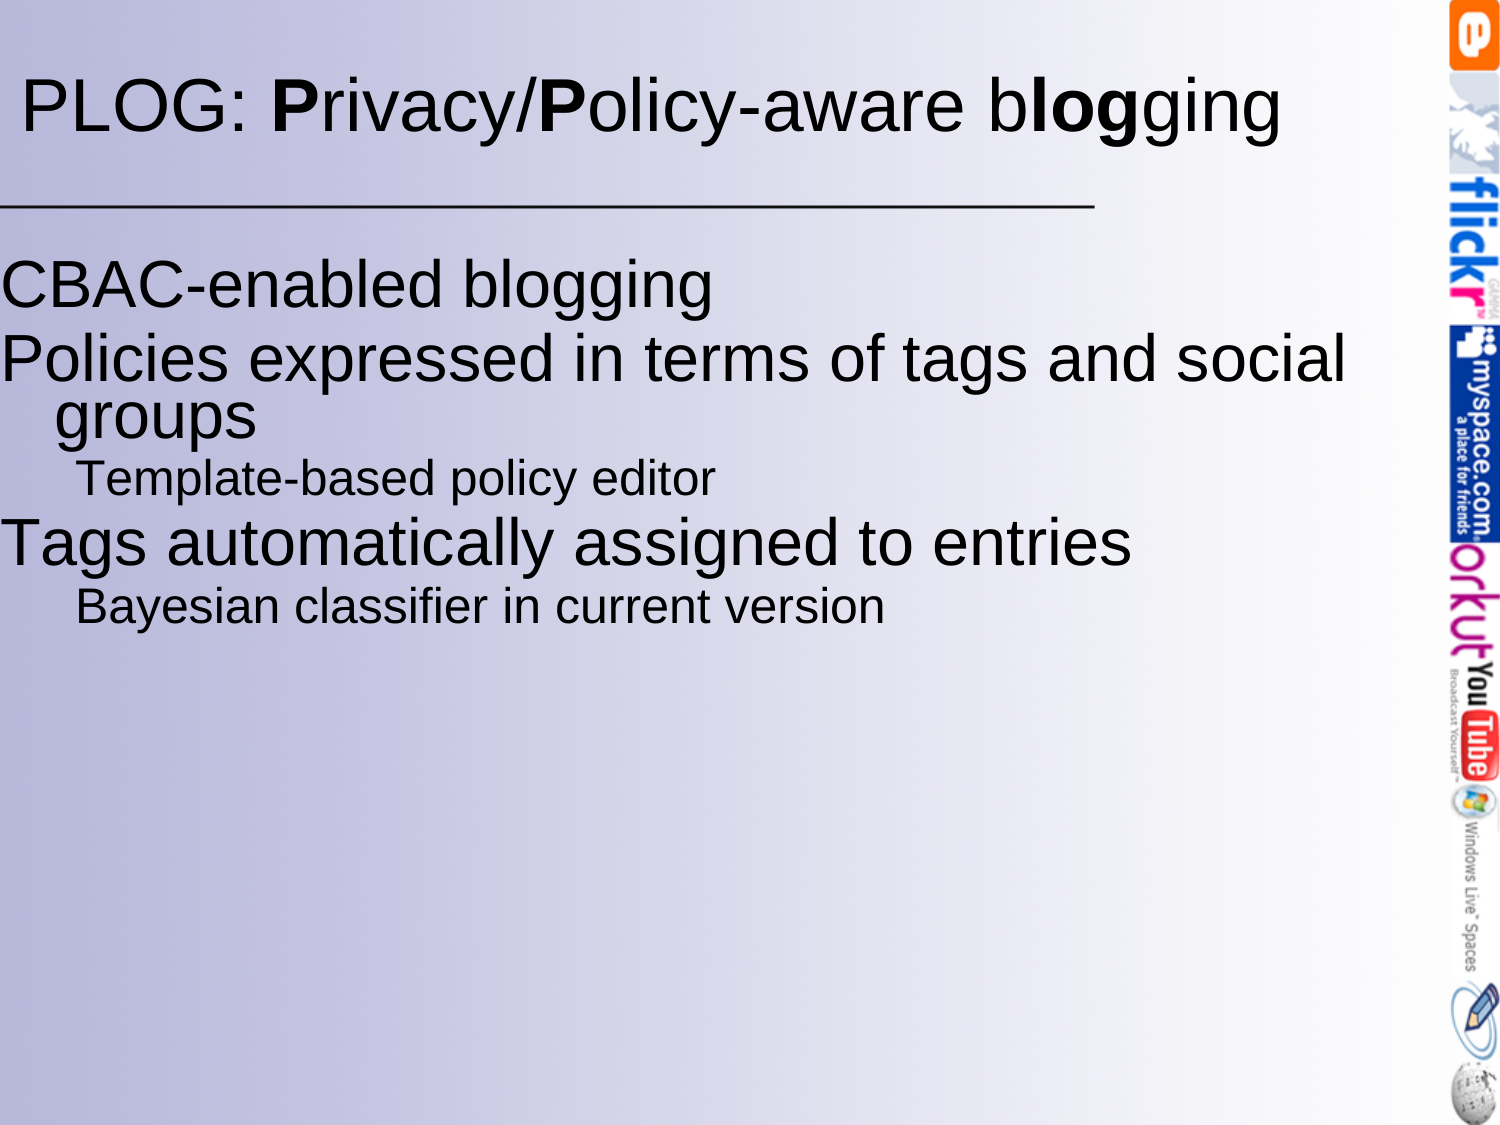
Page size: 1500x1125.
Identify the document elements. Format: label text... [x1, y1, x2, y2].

title PLOG: Privacy/Policy-aware blogging [0, 44, 1350, 181]
list CBAC-enabled blogging Policies expressed in terms of tags and social groups Template-based policy editor Tags automatically assigned to entries Bayesian classifier in current version [0, 262, 1350, 991]
picture [0, 0, 1500, 1125]
